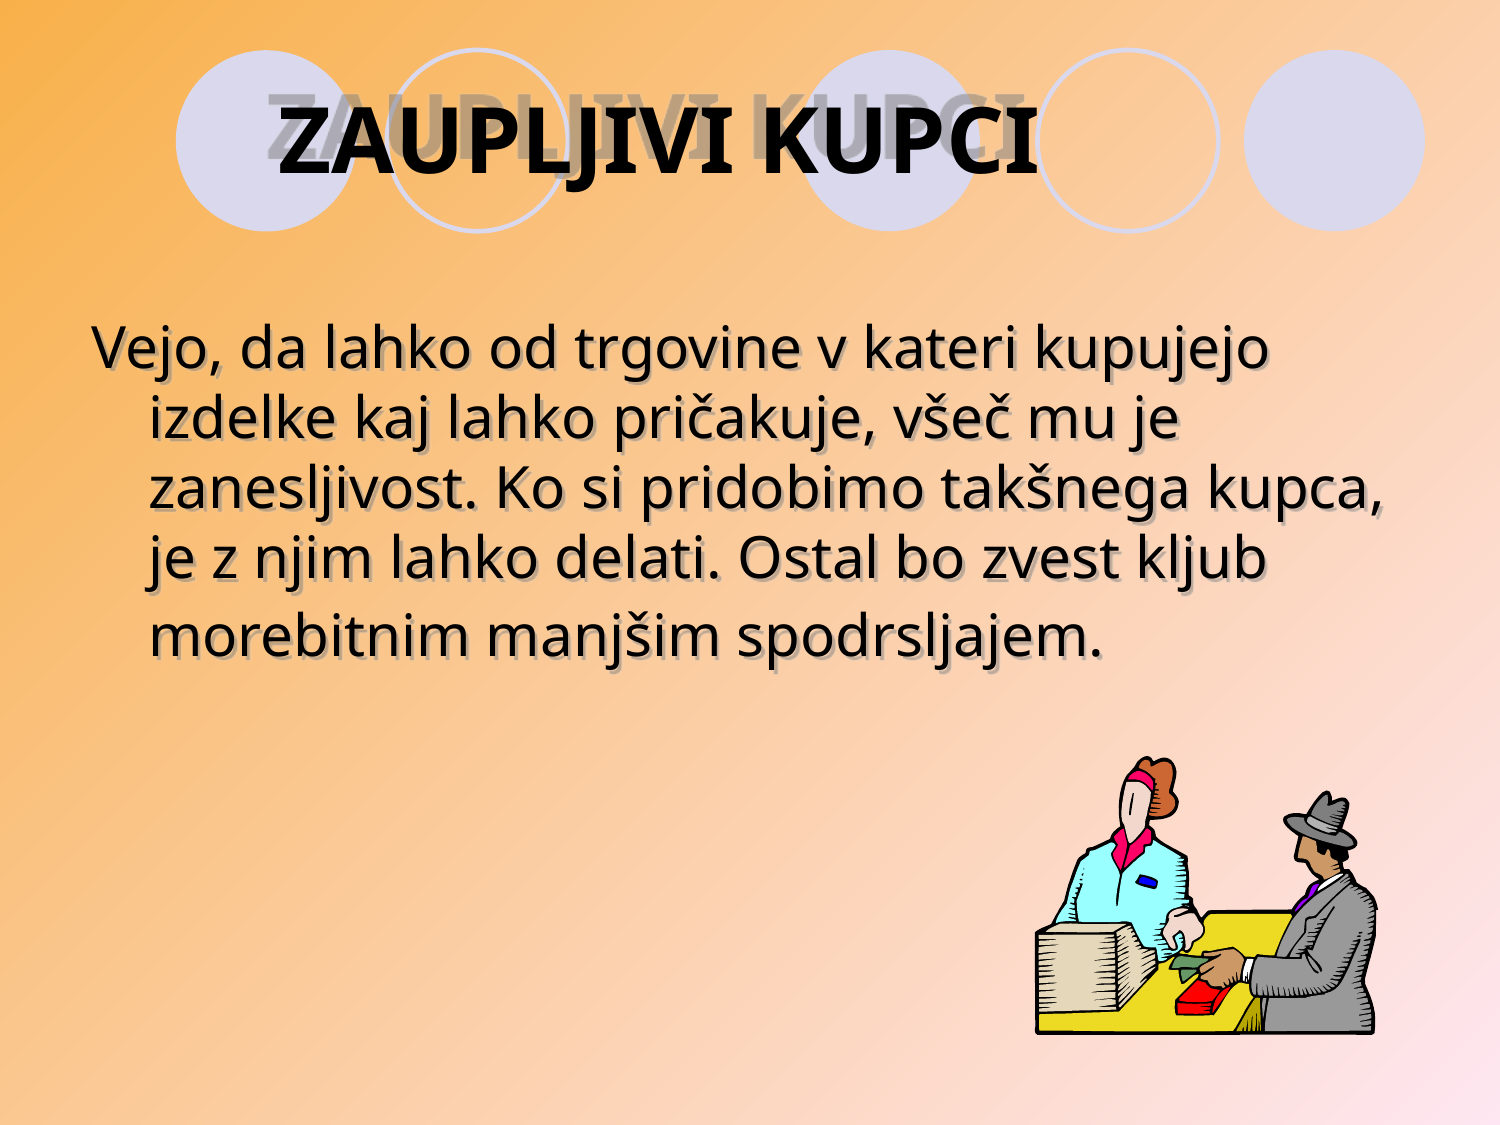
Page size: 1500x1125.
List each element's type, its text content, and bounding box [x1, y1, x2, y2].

list Vejo, da lahko od trgovine v kateri kupujejo izdelke kaj lahko pričakuje, všeč mu je zanesljivost. Ko si pridobimo takšnega kupca, je z njim lahko delati. Ostal bo zvest kljub morebitnim manjšim spodrsljajem. [76, 302, 1427, 1045]
picture [1033, 751, 1379, 1035]
title ZAUPLJIVI KUPCI [41, 31, 1279, 244]
